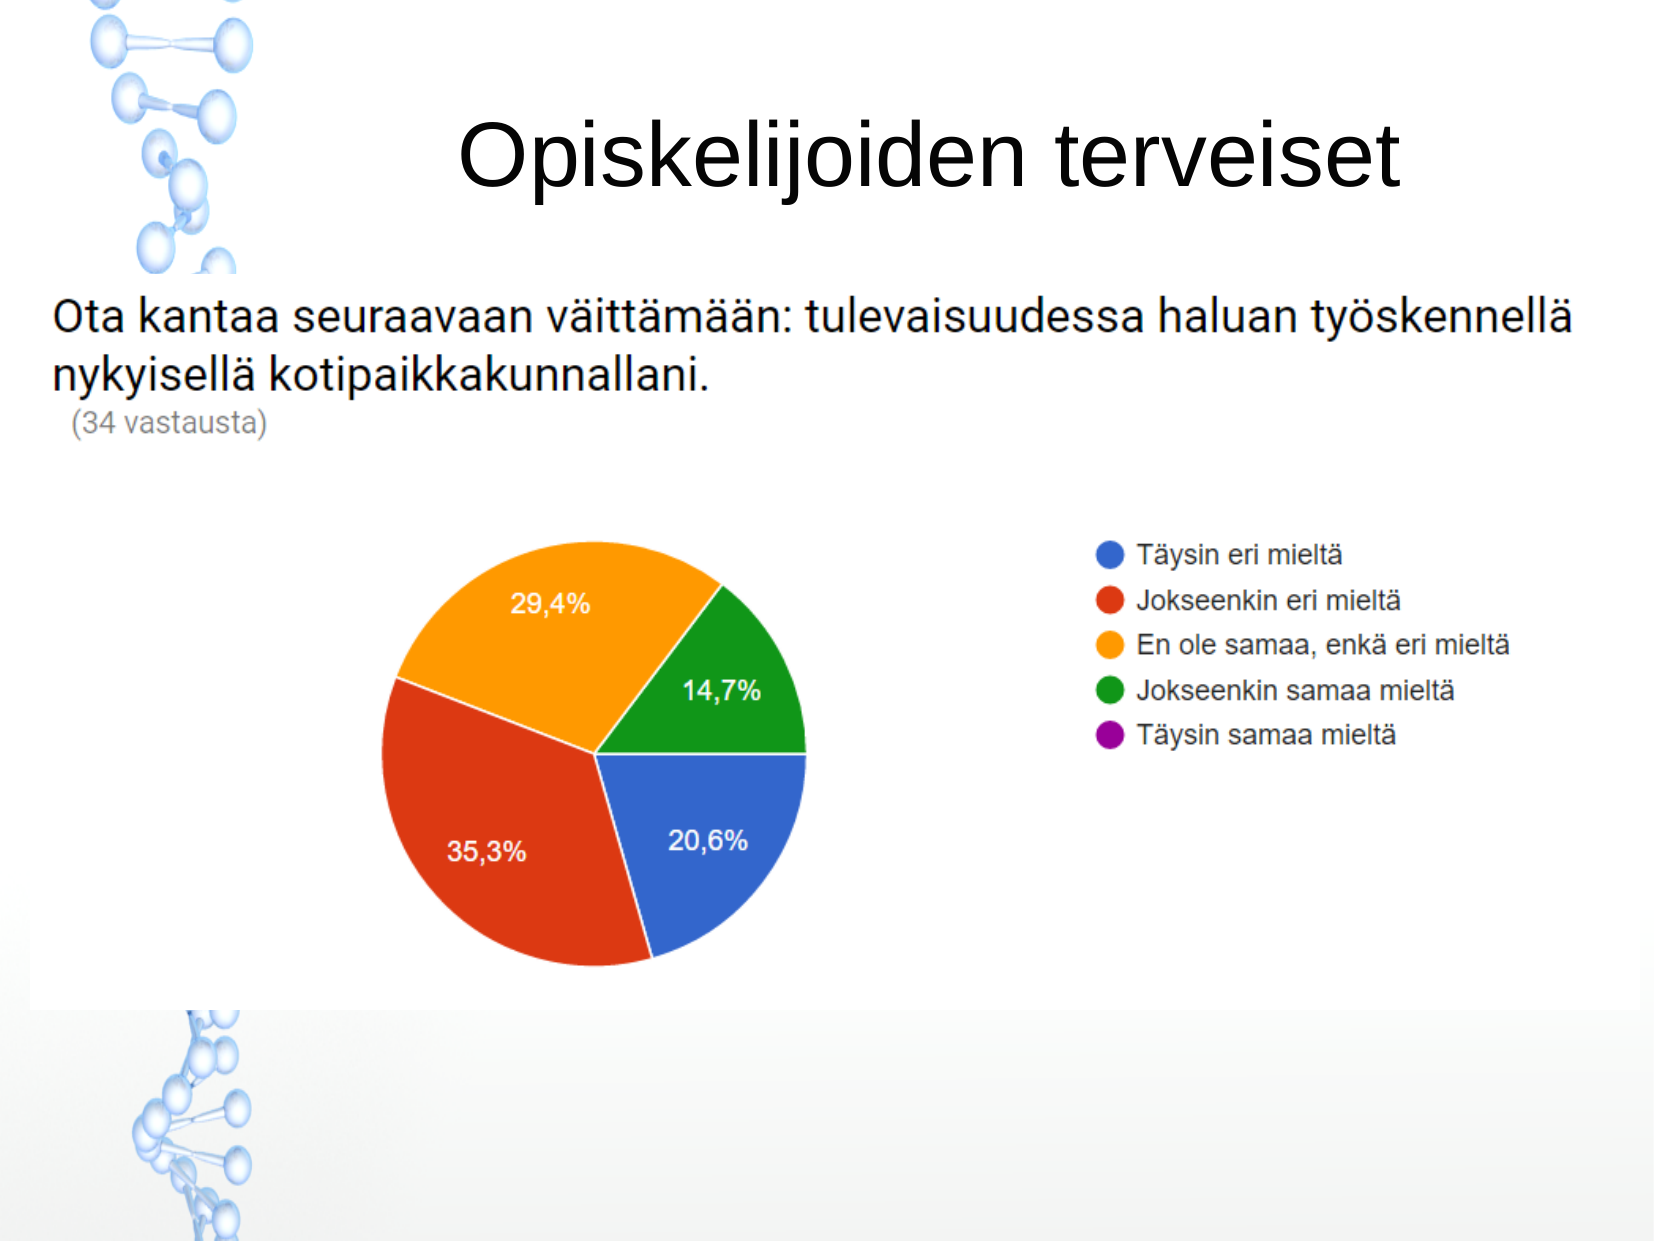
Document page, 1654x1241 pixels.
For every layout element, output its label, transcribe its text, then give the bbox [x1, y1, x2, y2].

title Opiskelijoiden terveiset [265, 47, 1595, 252]
picture [30, 274, 1640, 1010]
